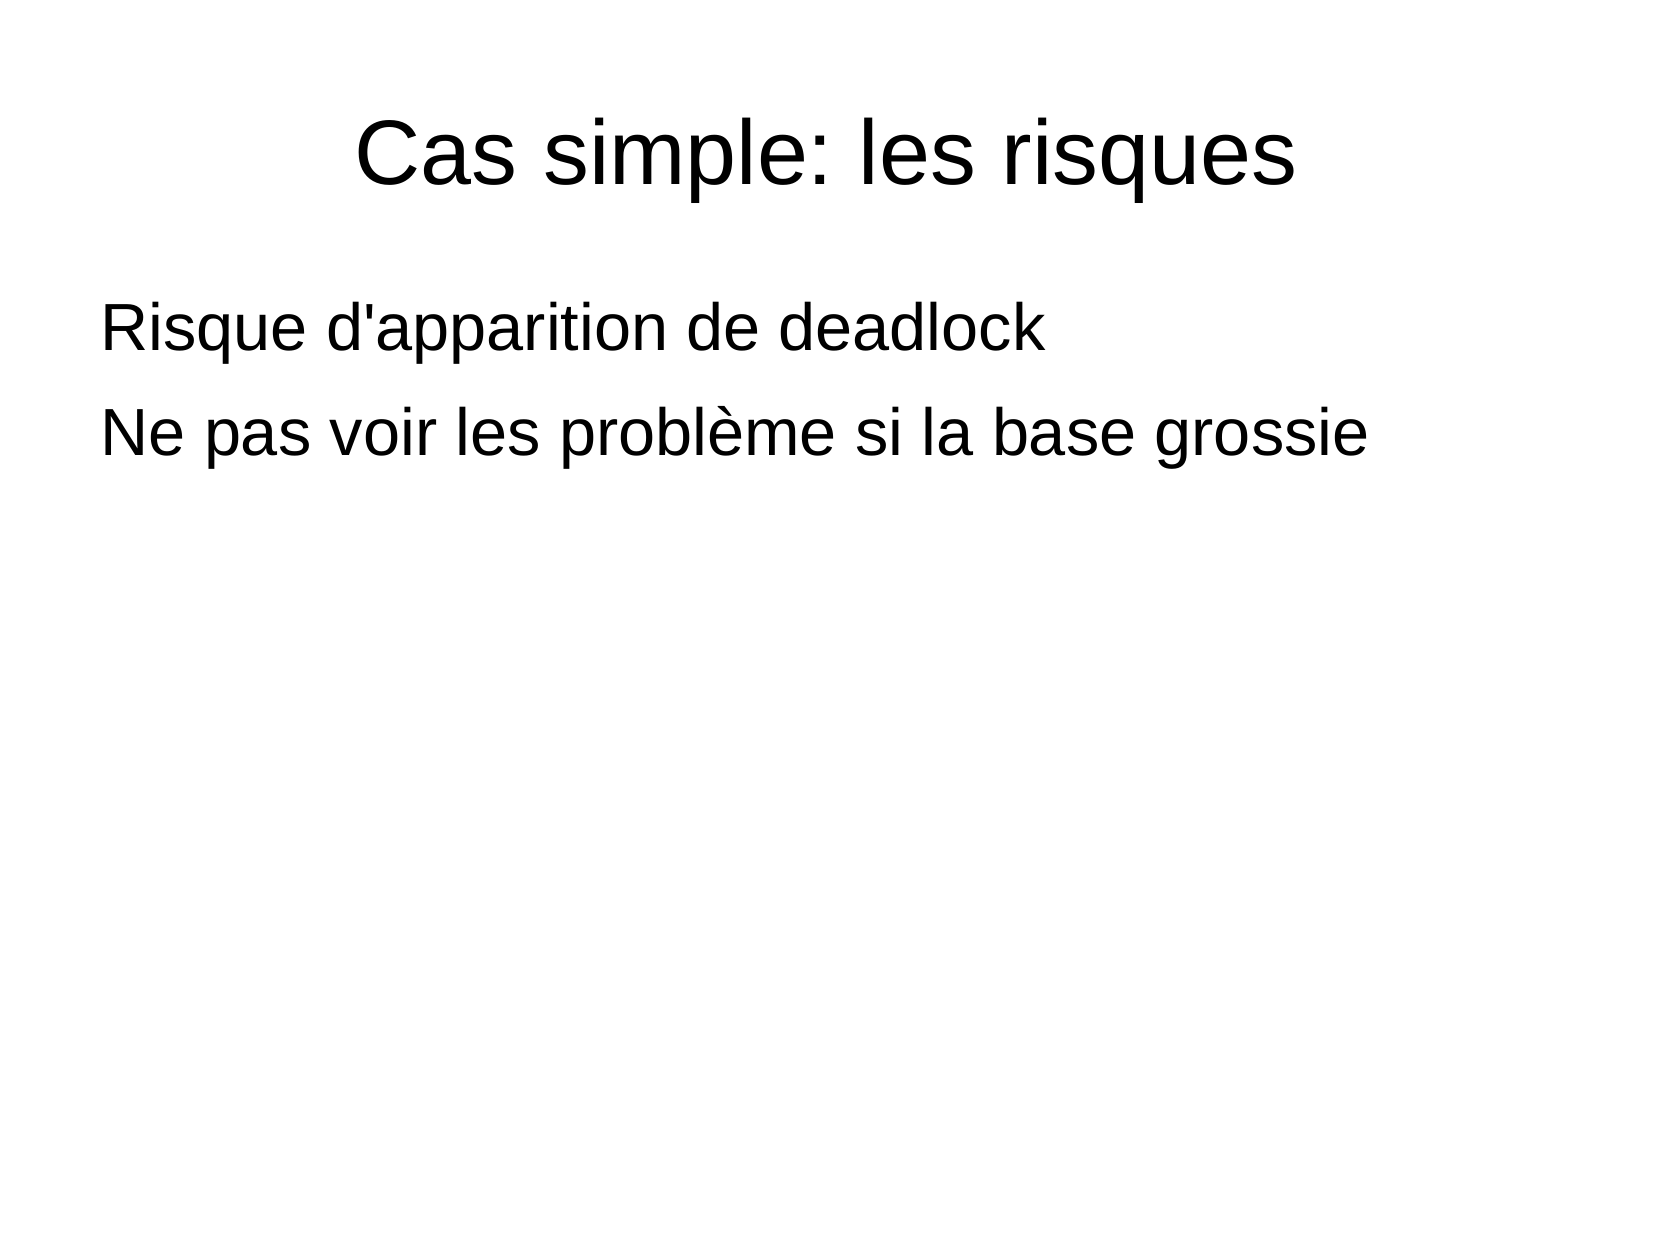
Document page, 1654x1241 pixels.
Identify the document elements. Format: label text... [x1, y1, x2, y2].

title Cas simple: les risques [82, 56, 1571, 250]
list Risque d'apparition de deadlock Ne pas voir les problème si la base grossie [82, 290, 1571, 1094]
